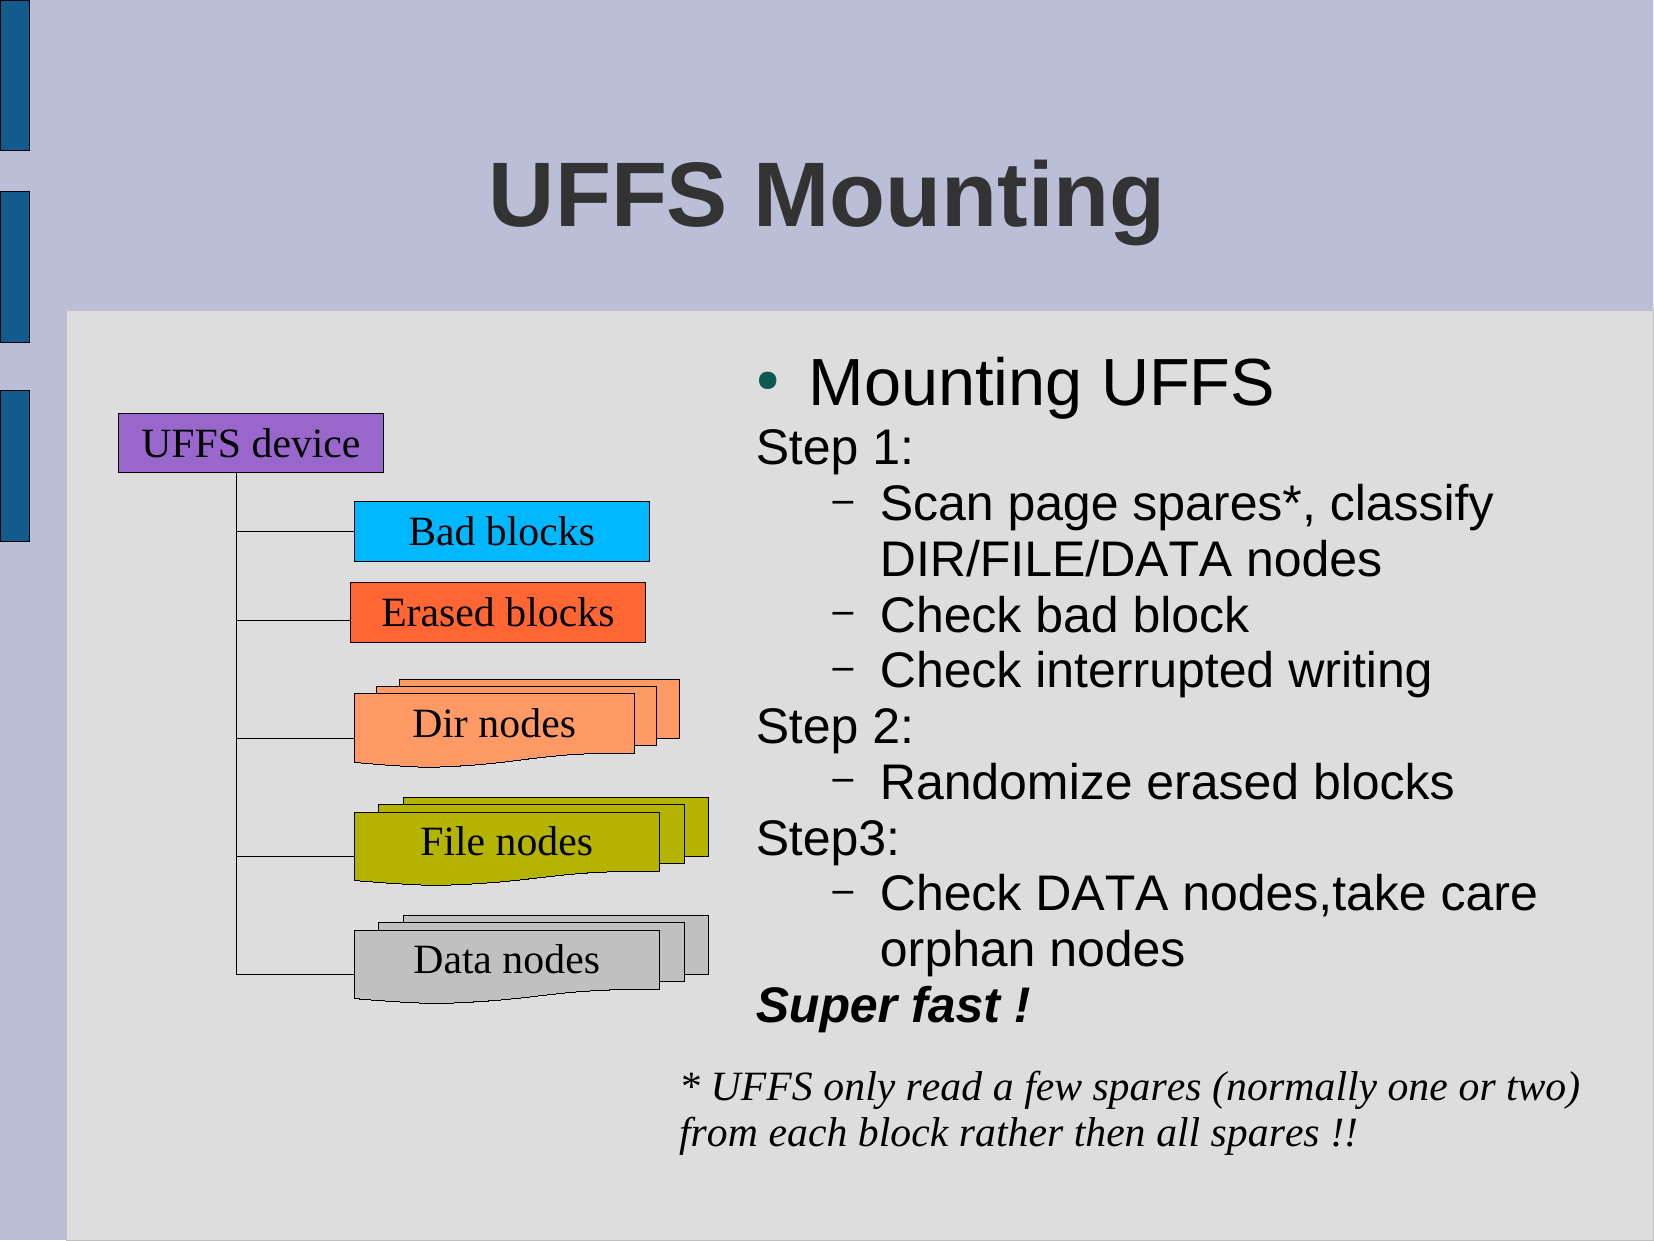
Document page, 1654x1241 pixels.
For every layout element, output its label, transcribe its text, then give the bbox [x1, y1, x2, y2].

text_box File nodes [354, 797, 709, 886]
text_box Bad blocks [354, 501, 650, 562]
list Mounting UFFS Step 1: Scan page spares*, classify DIR/FILE/DATA nodes Check bad block Check interrupted writing Step 2: Randomize erased blocks Step3: Check DATA nodes,take care orphan nodes Super fast ! [738, 344, 1595, 1062]
text_box Data nodes [354, 915, 709, 1004]
text_box Dir nodes [354, 679, 680, 768]
text_box * UFFS only read a few spares (normally one or two) from each block rather then all spares !! [679, 1062, 1595, 1158]
title UFFS Mounting [121, 91, 1534, 299]
text_box Erased blocks [350, 582, 646, 643]
text_box UFFS device [118, 413, 384, 473]
